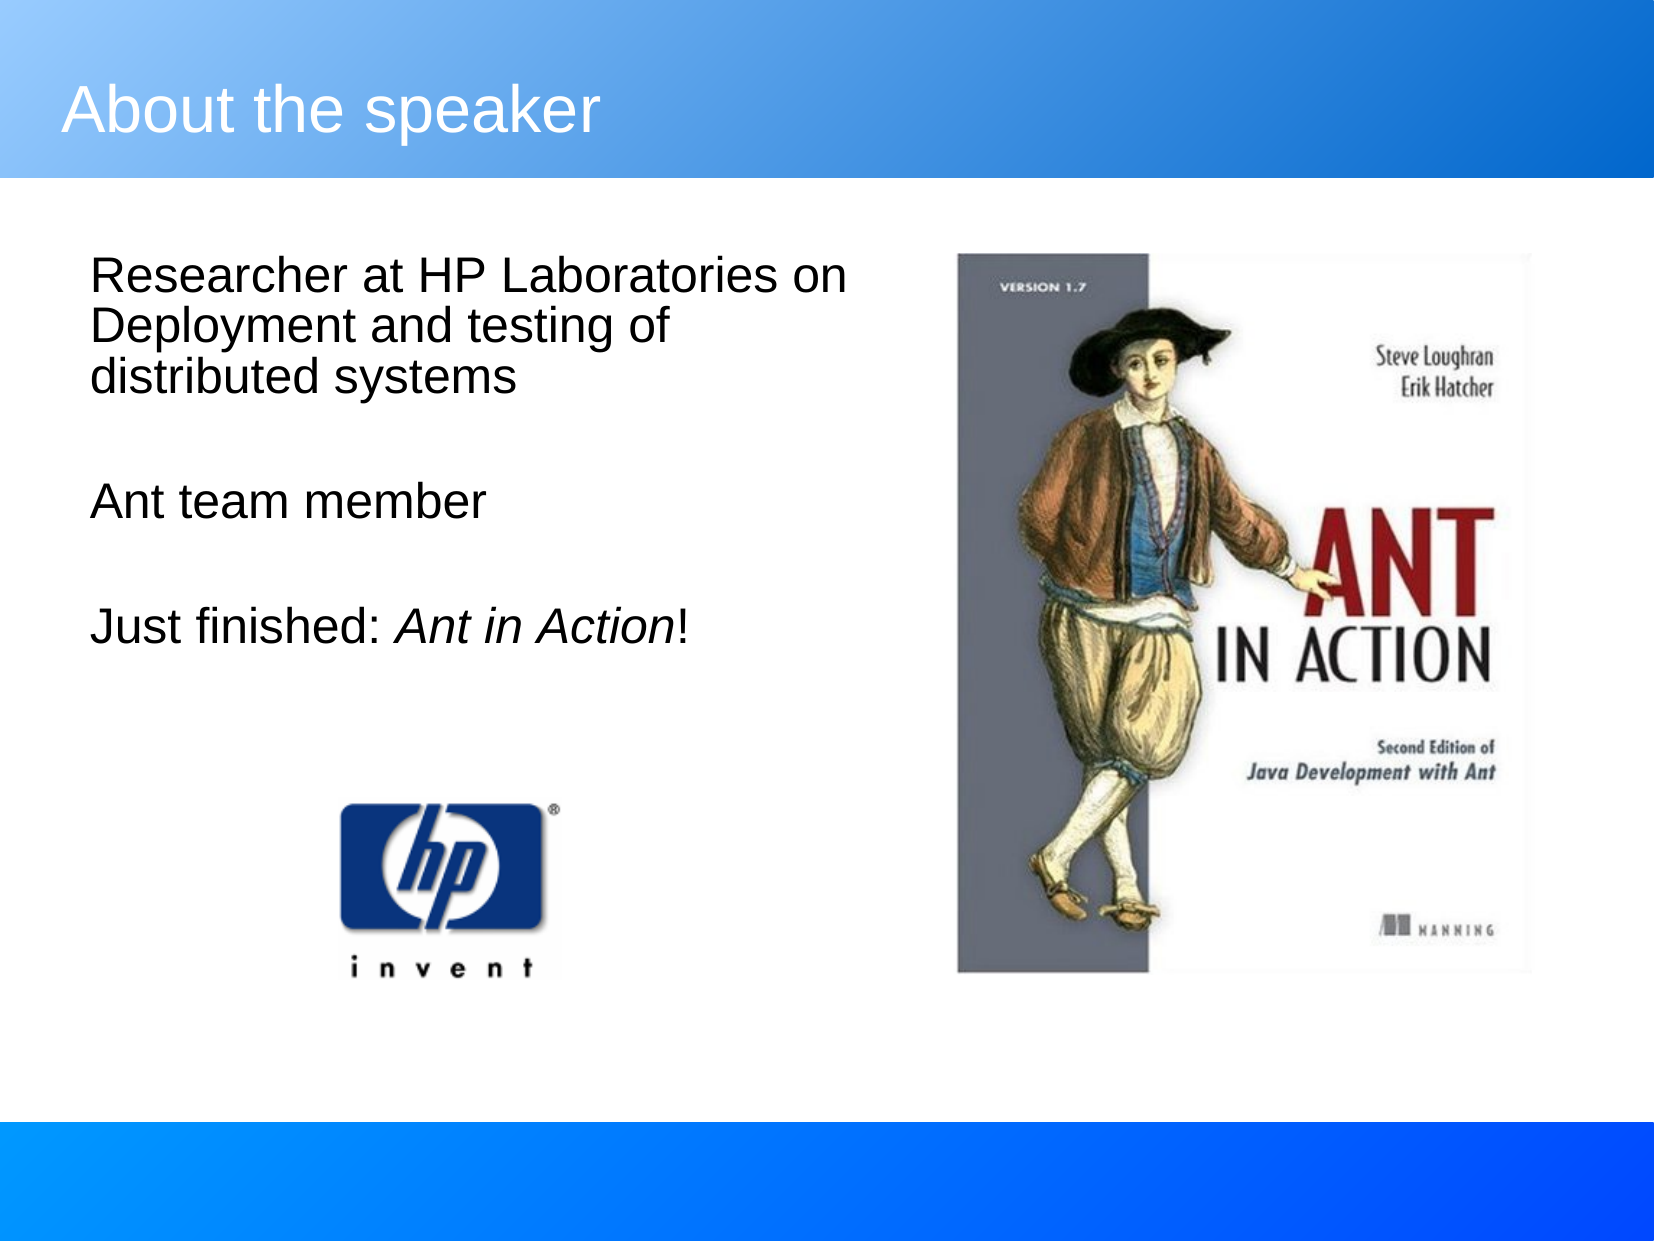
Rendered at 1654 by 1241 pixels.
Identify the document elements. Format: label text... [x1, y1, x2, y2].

title About the speaker [61, 35, 1388, 185]
picture [885, 253, 1607, 975]
list Researcher at HP Laboratories on Deployment and testing of distributed systems Ant team member Just finished: Ant in Action! [60, 230, 857, 1100]
picture [338, 797, 562, 980]
